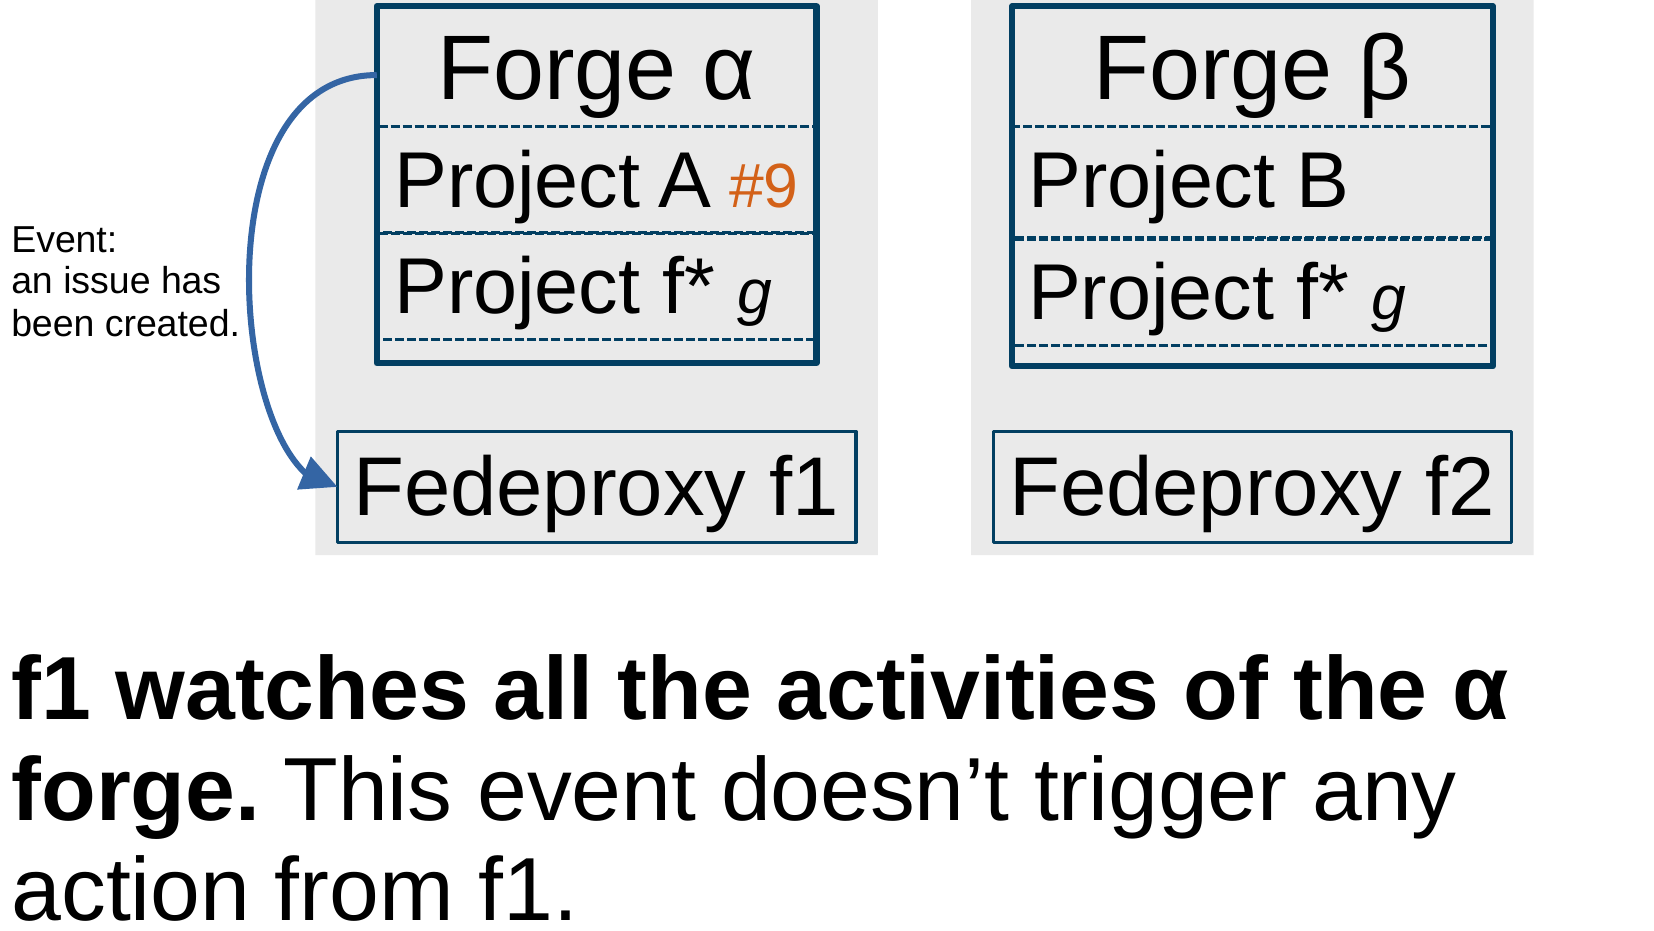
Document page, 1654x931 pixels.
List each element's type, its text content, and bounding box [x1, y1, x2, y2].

text_box Forge β [1011, 6, 1493, 126]
title f1 watches all the activities of the α forge. This event doesn’t trigger any action from f1. [11, 636, 1654, 931]
text_box Project A #9 [378, 126, 816, 233]
text_box Forge β [1011, 346, 1493, 367]
text_box Project B [1012, 126, 1493, 238]
text_box [971, 0, 1534, 556]
text_box Project f* g [378, 233, 816, 340]
text_box Fedeproxy f1 [337, 431, 857, 543]
text_box Project f* g [1011, 238, 1493, 346]
text_box Fedeproxy f2 [993, 431, 1512, 543]
text_box [315, 0, 878, 556]
text_box Forge α [376, 6, 817, 364]
